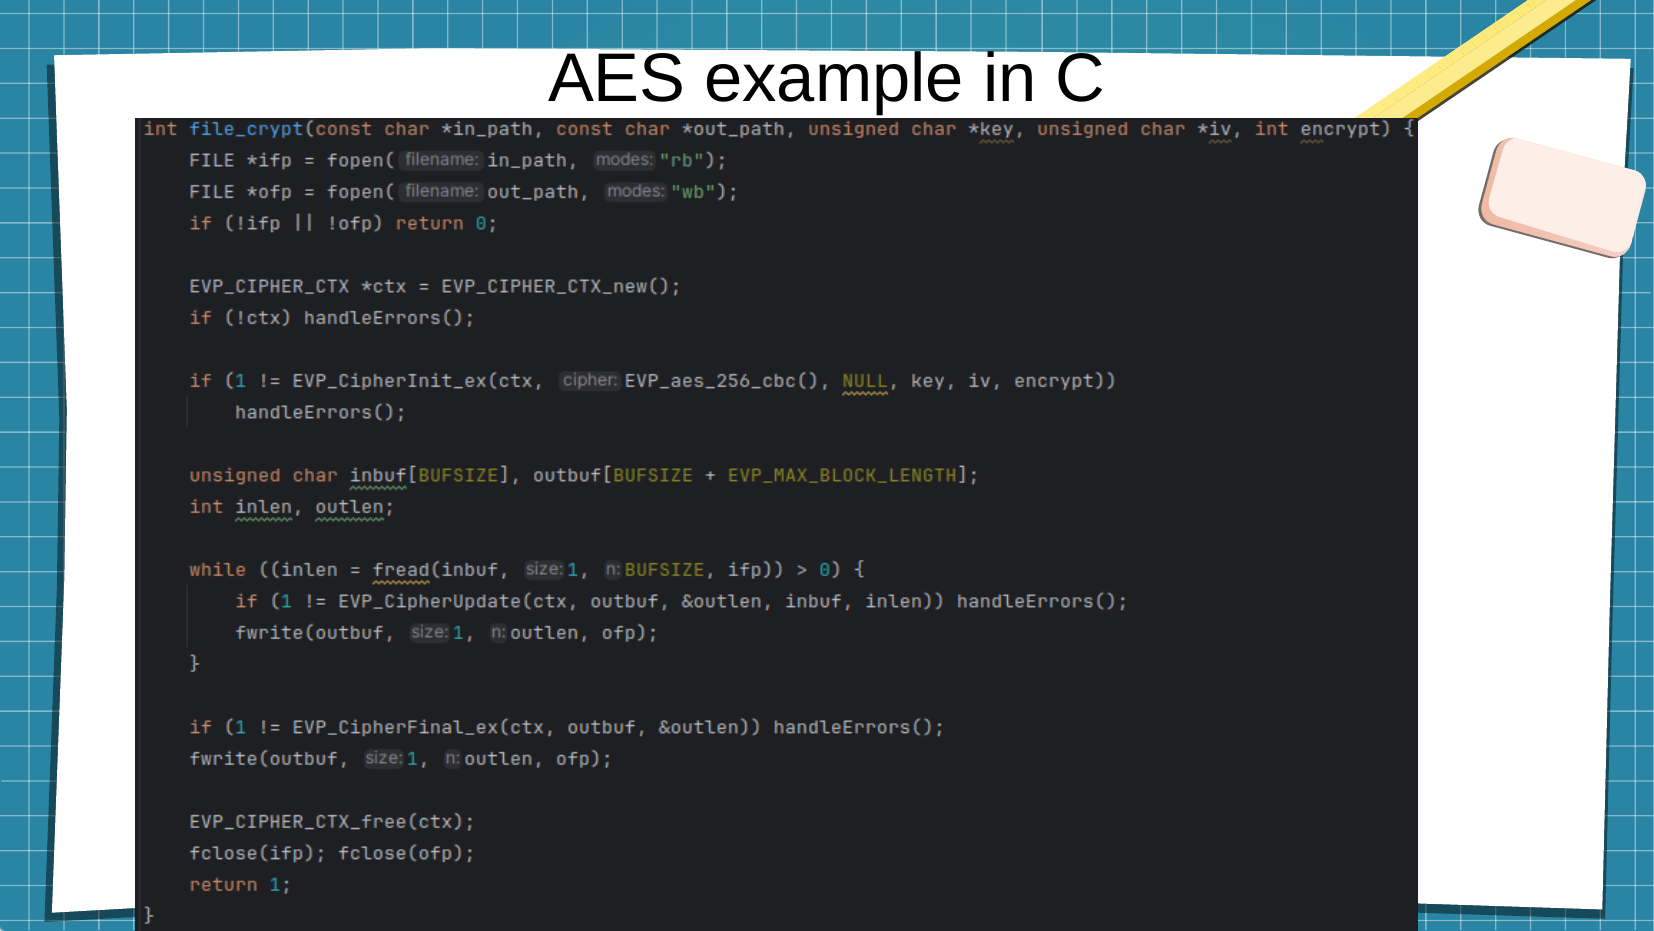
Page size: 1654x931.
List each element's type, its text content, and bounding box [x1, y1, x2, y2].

picture [135, 118, 1418, 931]
title AES example in C [82, 0, 1571, 156]
